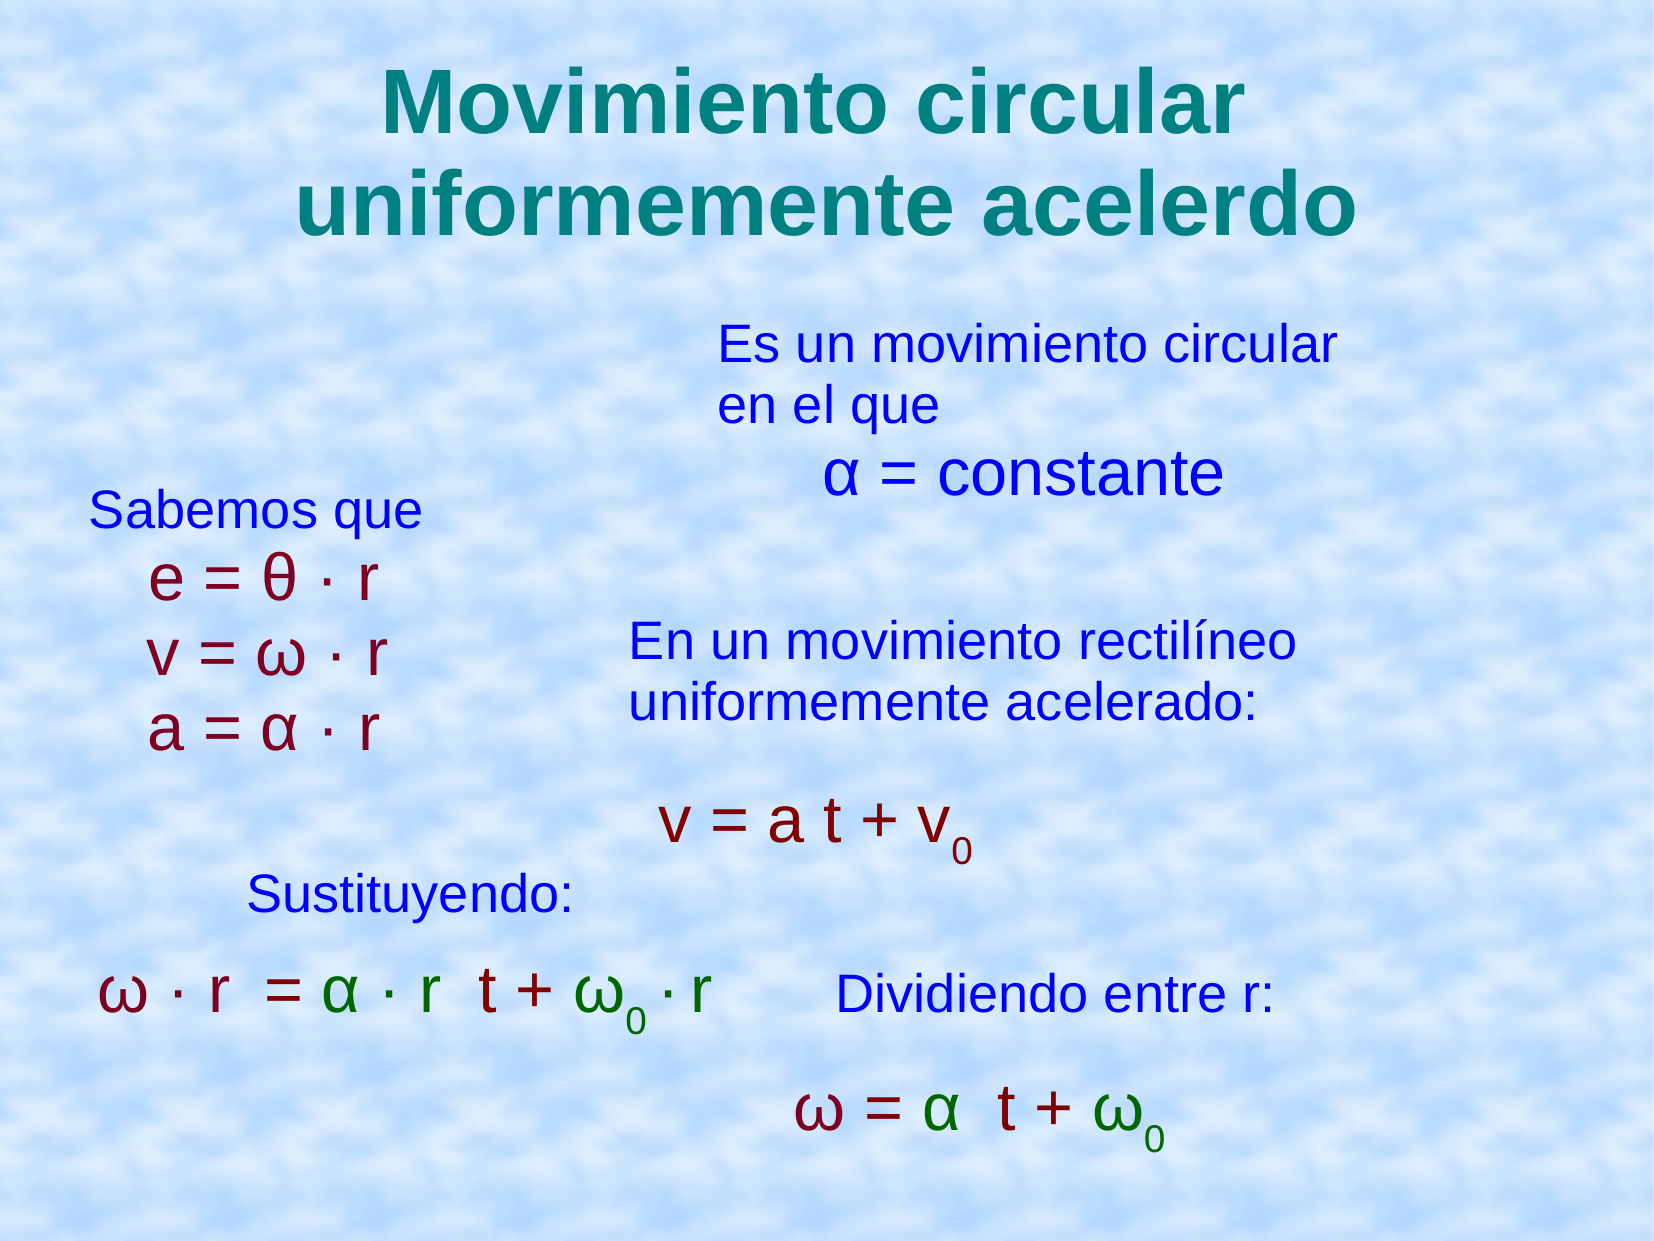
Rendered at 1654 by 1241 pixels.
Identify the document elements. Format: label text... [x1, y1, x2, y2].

picture [0, 0, 1654, 1241]
text_box Sabemos que e = θ · r v = ω · r a = α · r [0, 472, 473, 773]
text_box Es un movimiento circular en el que α = constante [561, 306, 1418, 518]
title Movimiento circular uniformemente acelerdo [82, 49, 1571, 257]
text_box v = a t + v0 [501, 774, 1293, 886]
text_box Sustituyendo: [89, 856, 621, 932]
text_box Dividiendo entre r: [679, 956, 1329, 1062]
text_box En un movimiento rectilíneo uniformemente acelerado: [472, 603, 1625, 740]
text_box ω = α t + ω0 [637, 1062, 1506, 1169]
text_box ω · r = α · r t + ω0 · r [0, 944, 857, 1057]
